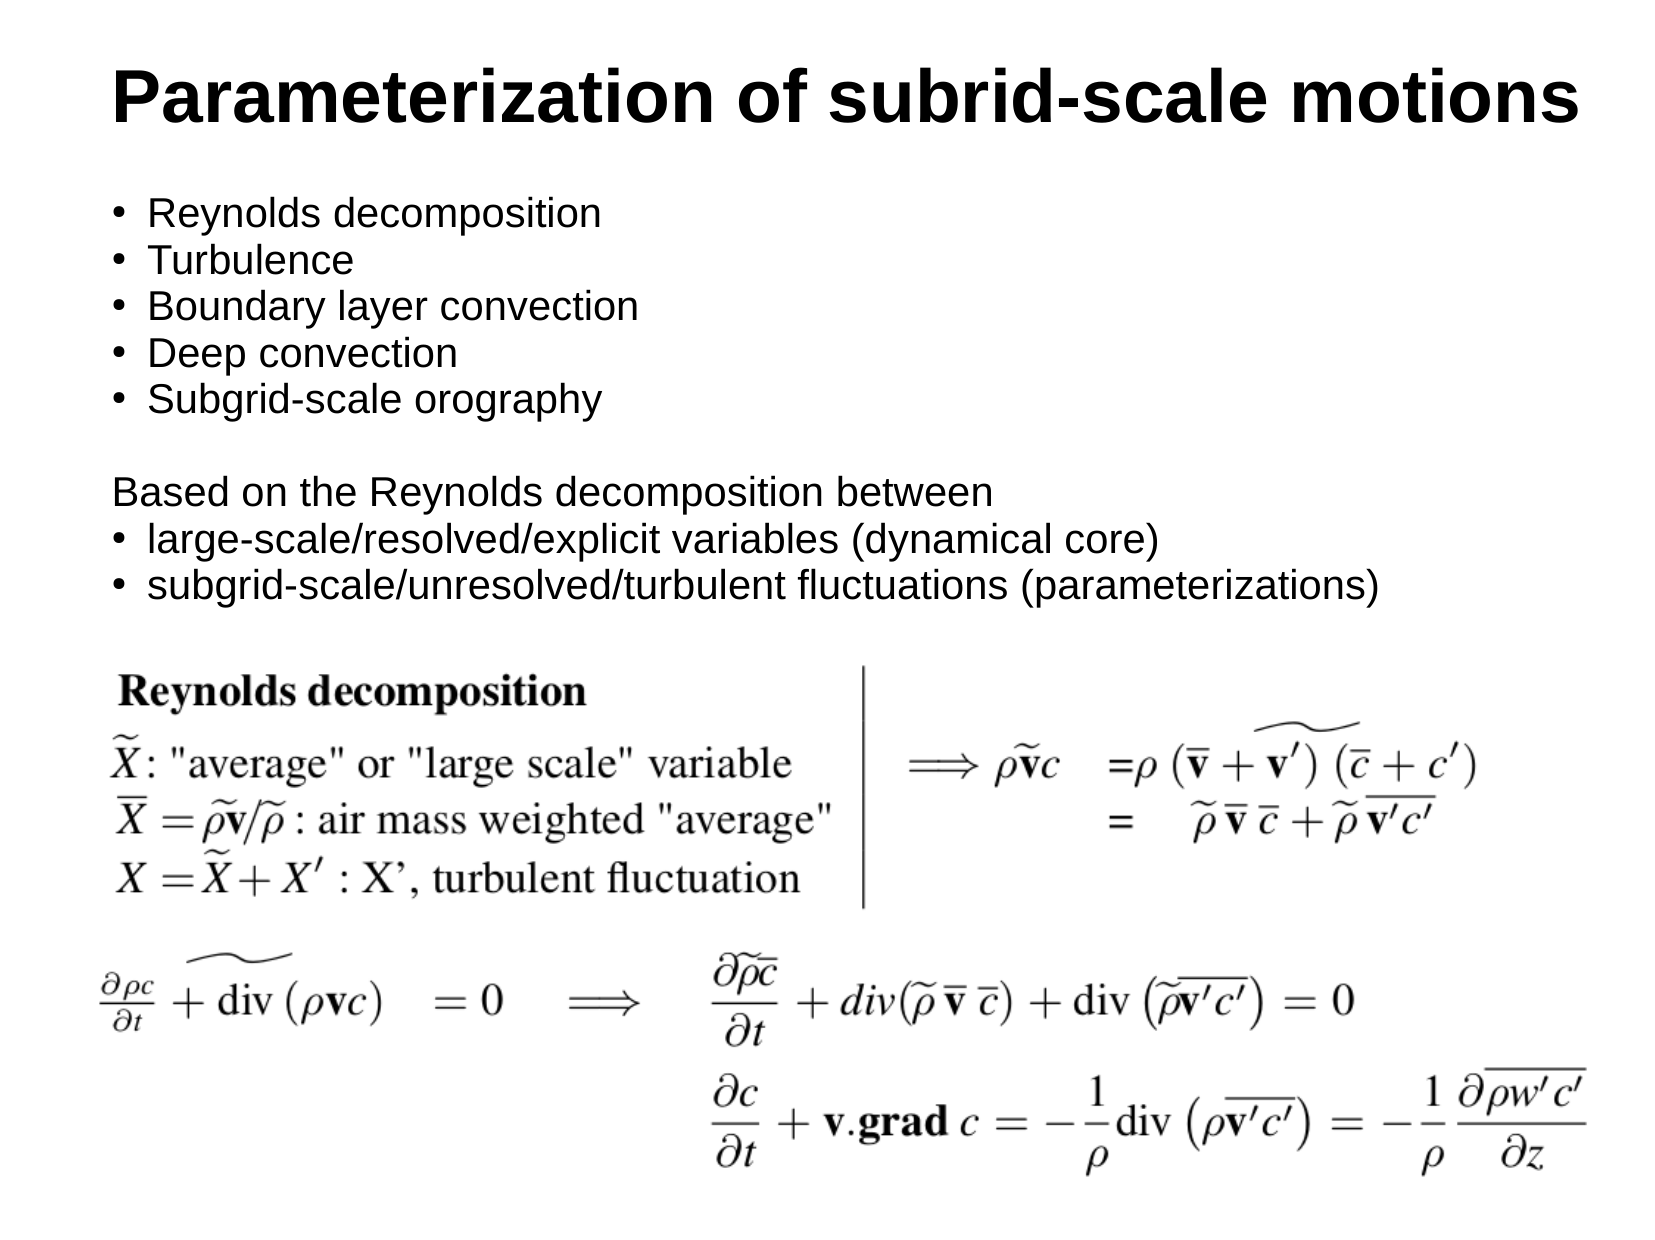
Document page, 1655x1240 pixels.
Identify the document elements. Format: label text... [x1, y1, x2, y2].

text_box Parameterization of subrid-scale motions Reynolds decomposition Turbulence Boundary layer convection Deep convection Subgrid-scale orography Based on the Reynolds decomposition between large-scale/resolved/explicit variables (dynamical core) subgrid-scale/unresolved/turbulent fluctuations (parameterizations) [96, 47, 1631, 700]
picture [57, 656, 1615, 1228]
